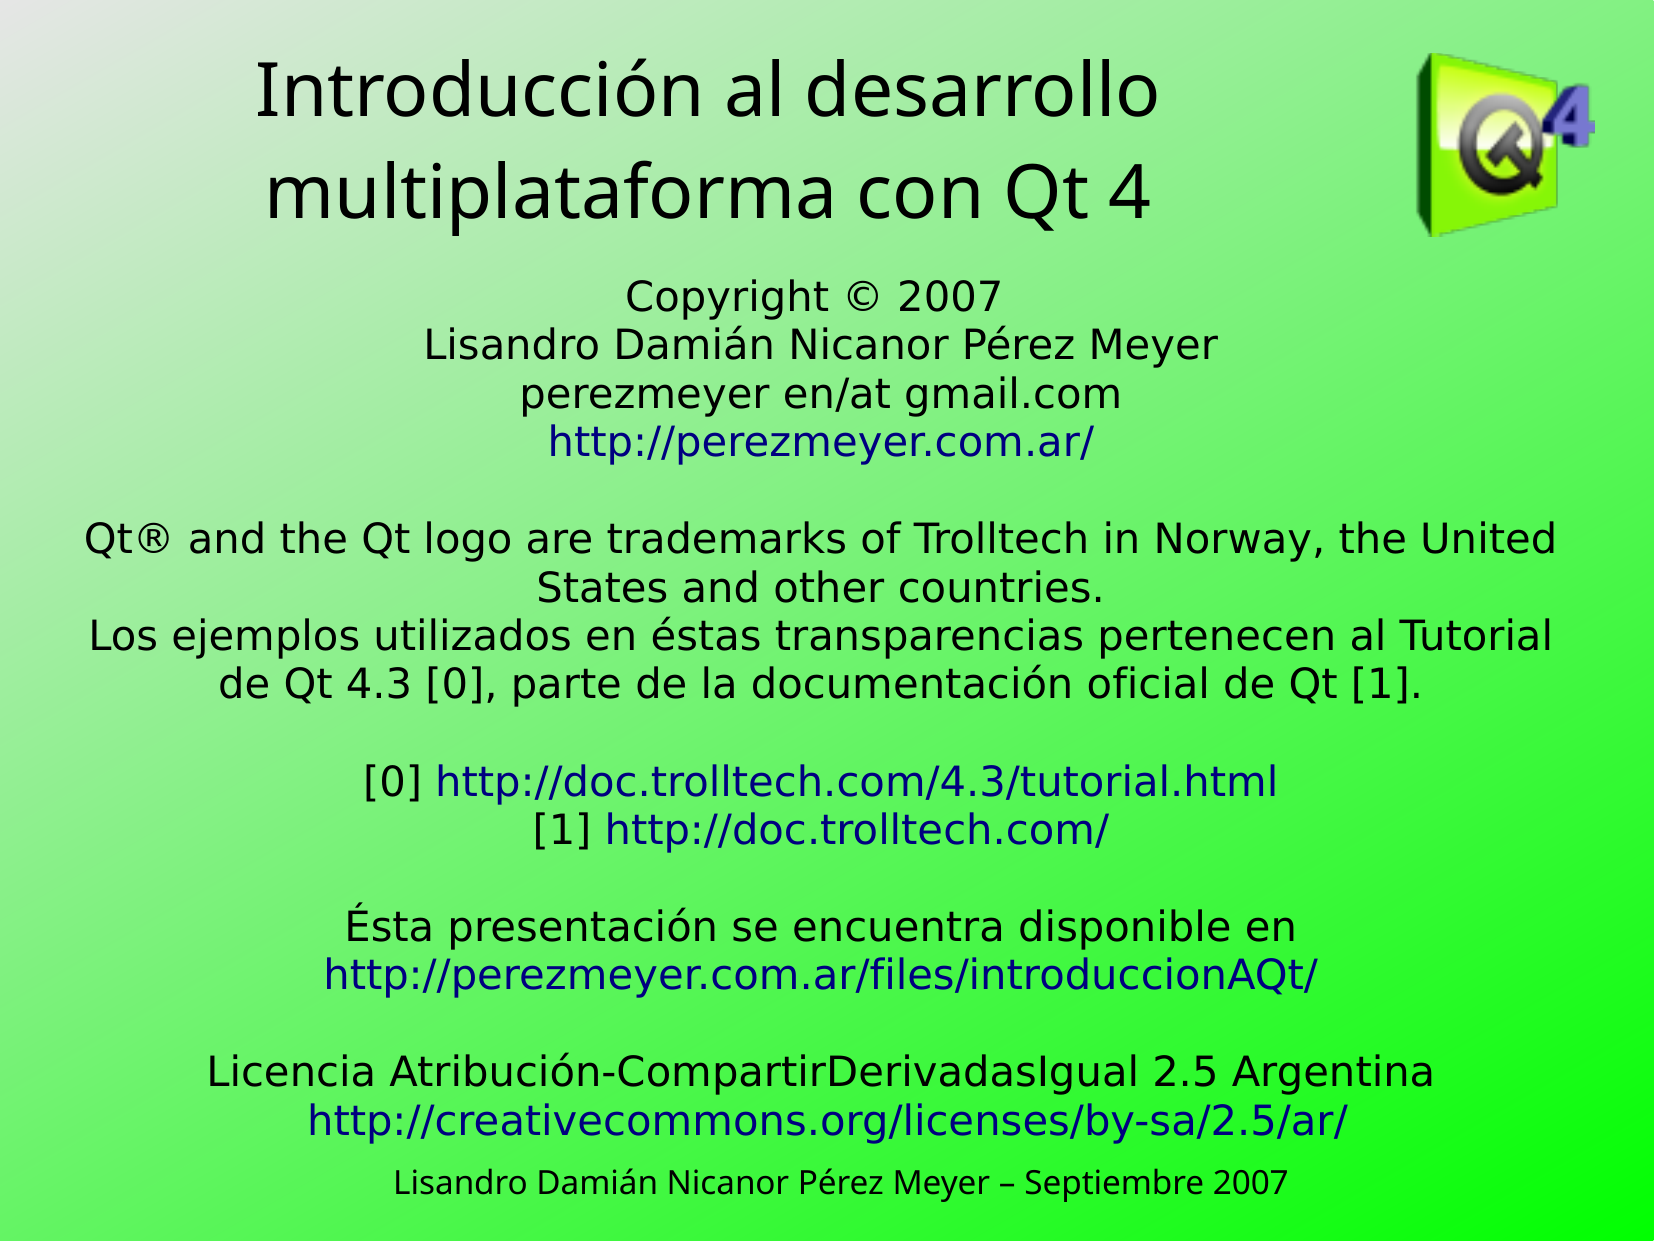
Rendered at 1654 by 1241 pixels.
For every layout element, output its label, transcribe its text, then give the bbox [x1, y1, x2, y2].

subtitle Copyright © 2007 Lisandro Damián Nicanor Pérez Meyer perezmeyer en/at gmail.com http://perezmeyer.com.ar/ Qt® and the Qt logo are trademarks of Trolltech in Norway, the United States and other countries. Los ejemplos utilizados en éstas transparencias pertenecen al Tutorial de Qt 4.3 [0], parte de la documentación oficial de Qt [1]. [0] http://doc.trolltech.com/4.3/tutorial.html [1] http://doc.trolltech.com/ Ésta presentación se encuentra disponible en http://perezmeyer.com.ar/files/introduccionAQt/ Licencia Atribución-CompartirDerivadasIgual 2.5 Argentina http://creativecommons.org/licenses/by-sa/2.5/ar/ [76, 272, 1565, 1146]
title Introducción al desarrollo multiplataforma con Qt 4 [147, 11, 1270, 266]
text_box Lisandro Damián Nicanor Pérez Meyer – Septiembre 2007 [88, 1151, 1595, 1213]
picture [1412, 53, 1595, 237]
